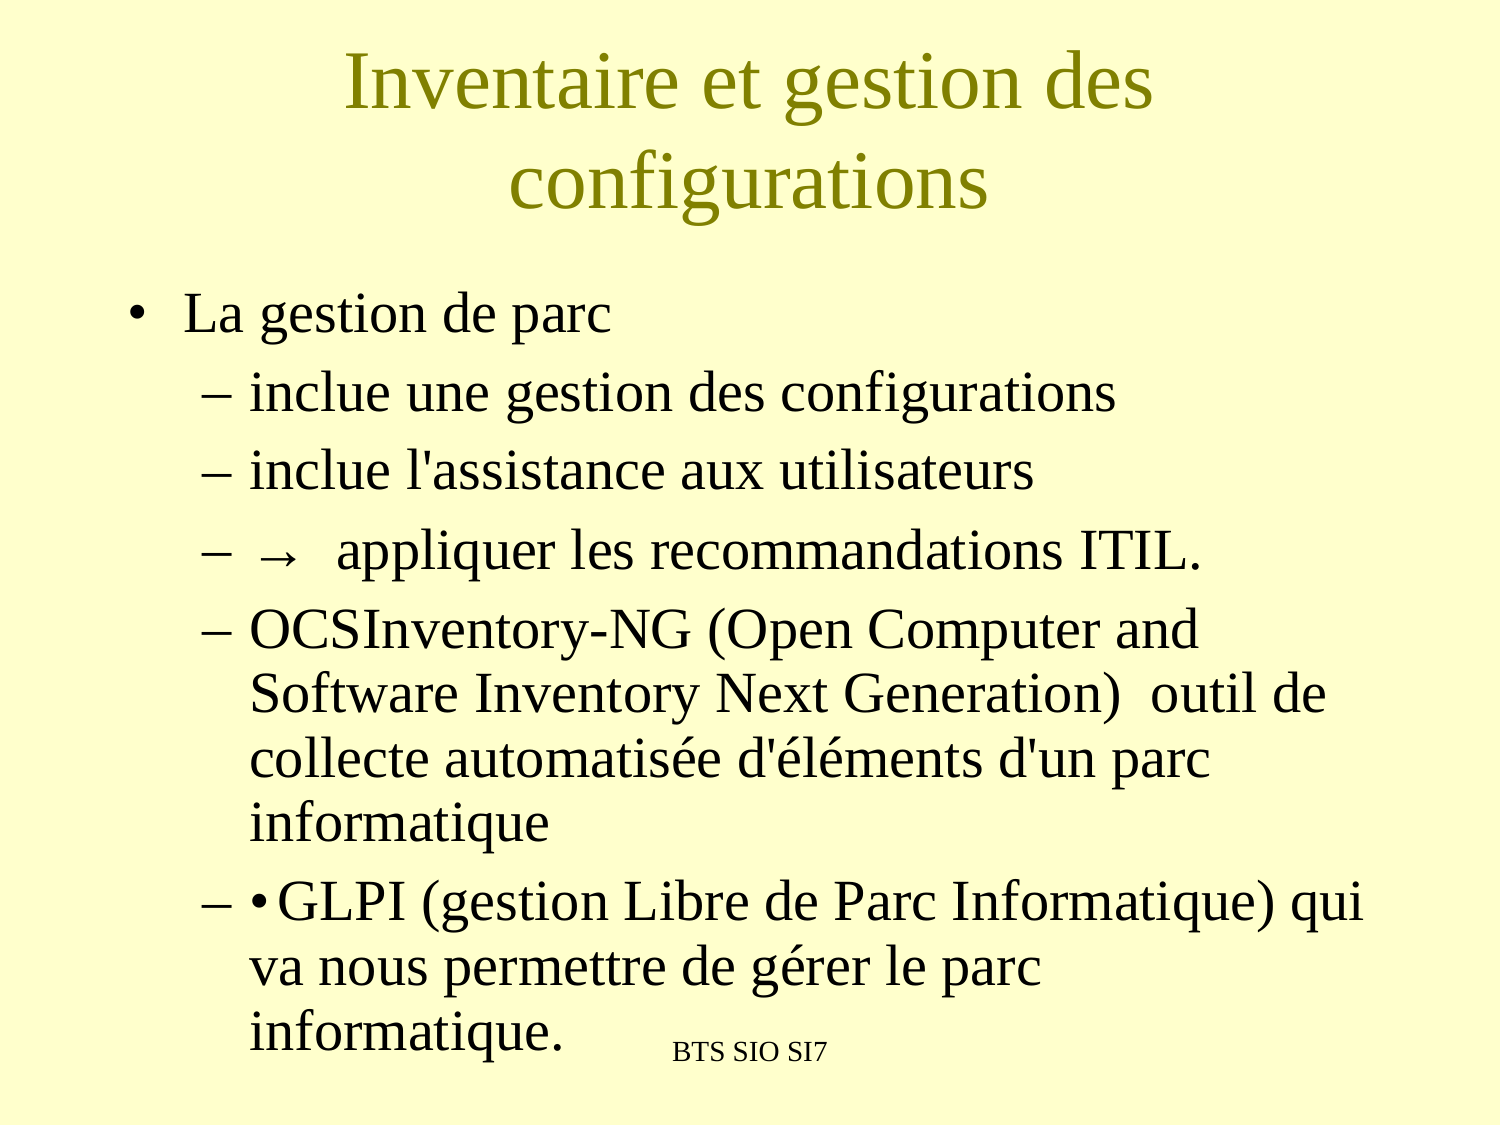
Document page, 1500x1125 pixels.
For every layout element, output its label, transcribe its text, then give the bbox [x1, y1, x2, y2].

text_box BTS SIO SI7 [512, 1025, 988, 1101]
list La gestion de parc inclue une gestion des configurations inclue l'assistance aux utilisateurs → appliquer les recommandations ITIL. OCSInventory-NG (Open Computer and Software Inventory Next Generation) outil de collecte automatisée d'éléments d'un parc informatique • GLPI (gestion Libre de Parc Informatique) qui va nous permettre de gérer le parc informatique. [112, 278, 1388, 1022]
